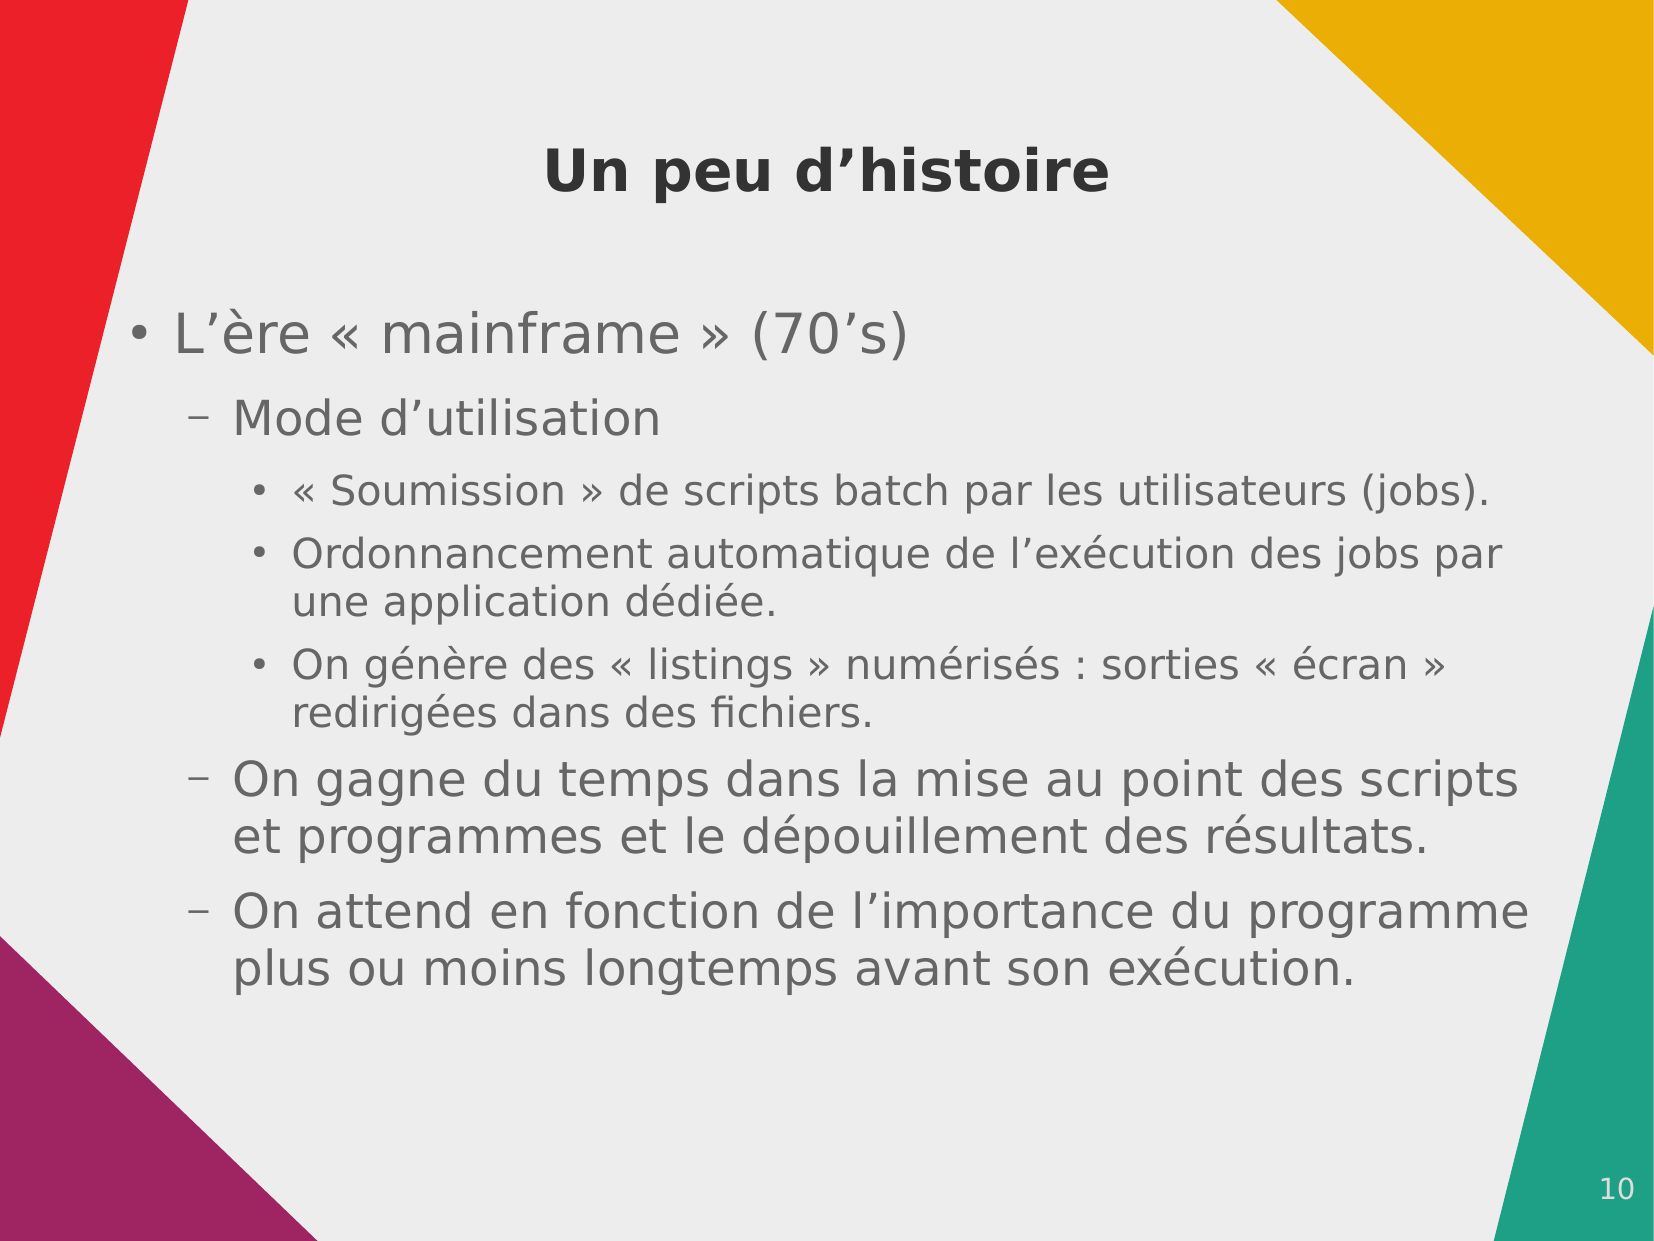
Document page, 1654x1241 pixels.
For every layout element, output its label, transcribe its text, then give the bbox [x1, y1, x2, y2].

title Un peu d’histoire [114, 73, 1539, 271]
list L’ère « mainframe » (70’s) Mode d’utilisation « Soumission » de scripts batch par les utilisateurs (jobs). Ordonnancement automatique de l’exécution des jobs par une application dédiée. On génère des « listings » numérisés : sorties « écran » redirigées dans des fichiers. On gagne du temps dans la mise au point des scripts et programmes et le dépouillement des résultats. On attend en fonction de l’importance du programme plus ou moins longtemps avant son exécution. [114, 302, 1539, 1033]
